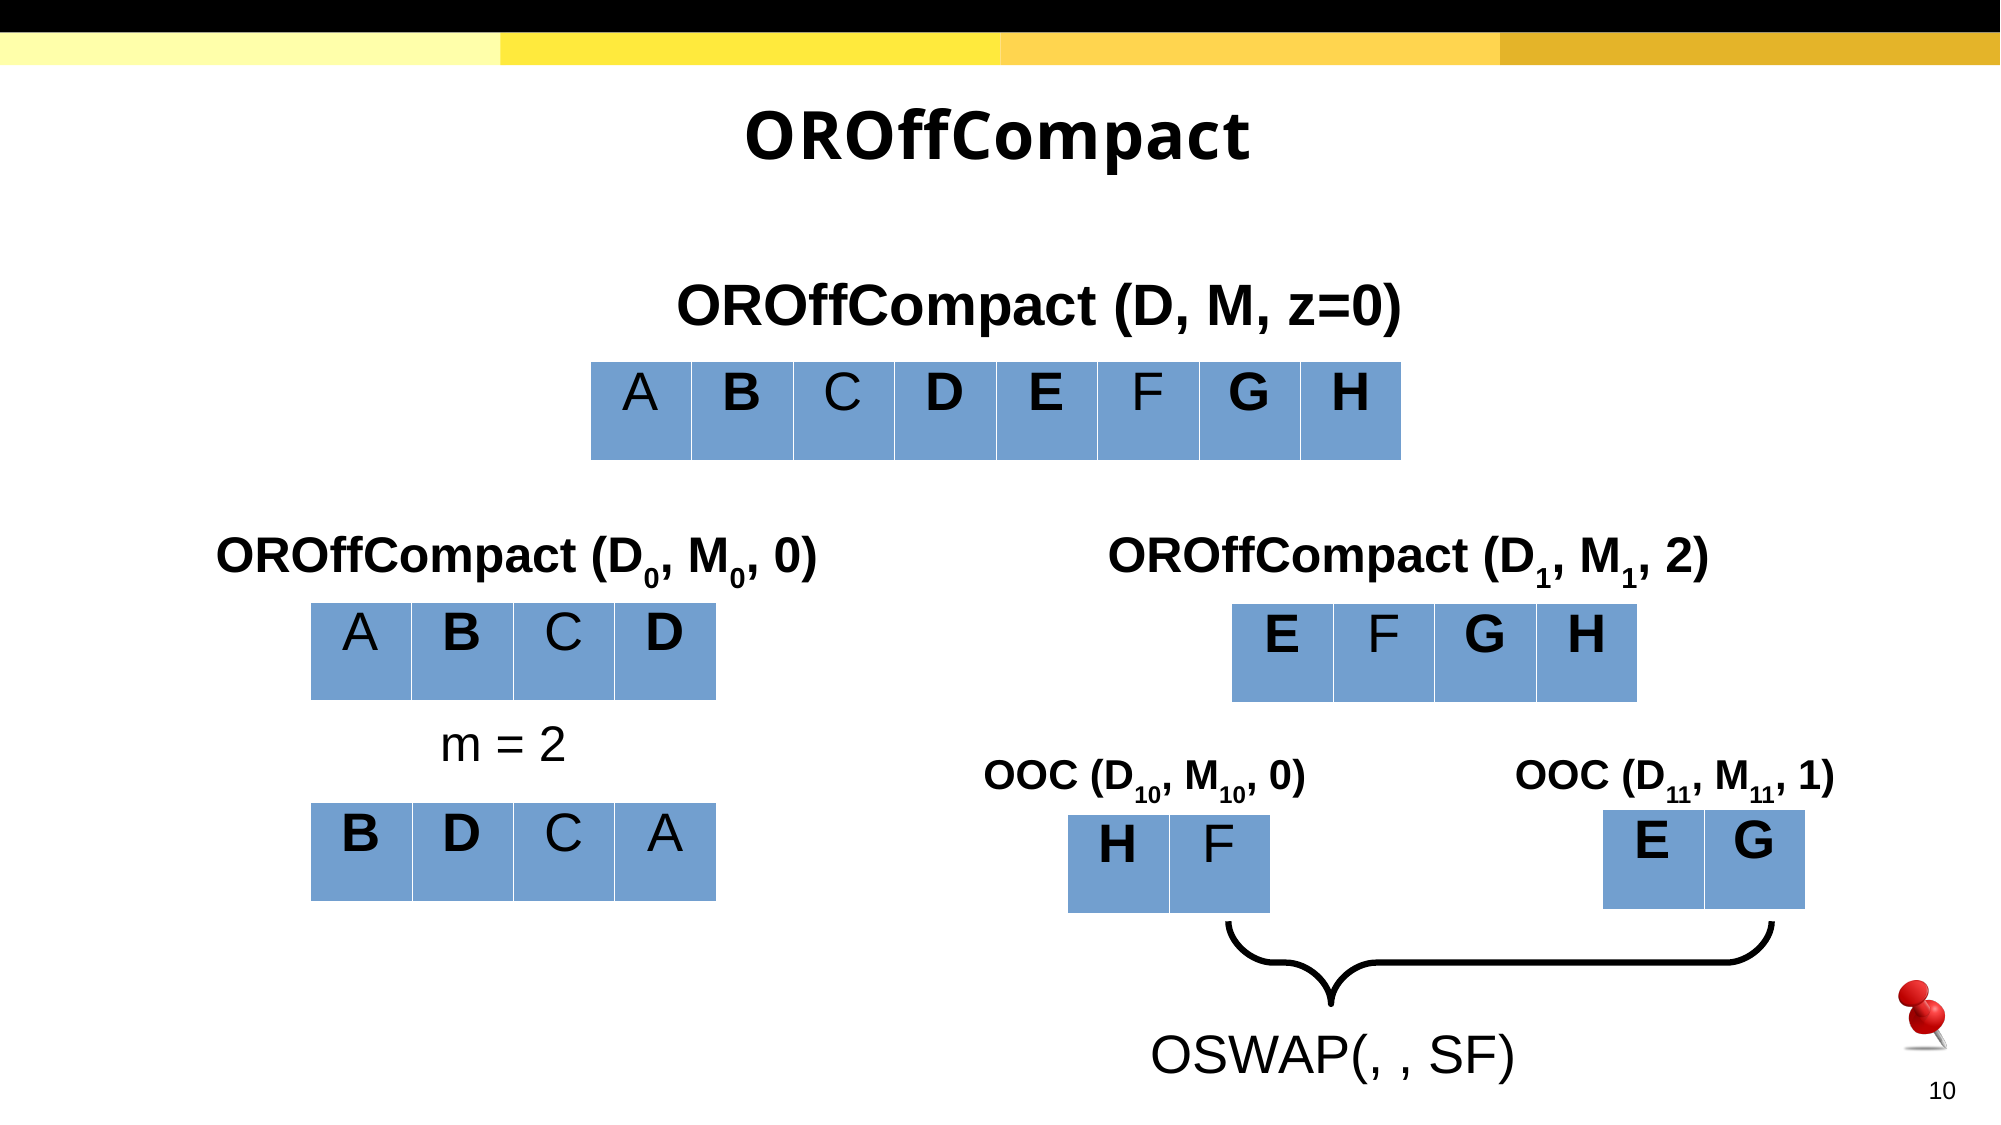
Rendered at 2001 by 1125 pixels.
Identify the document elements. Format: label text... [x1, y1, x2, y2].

table_header G [1435, 604, 1536, 702]
table_header B [412, 603, 513, 700]
table_header H [1068, 816, 1169, 913]
picture [1889, 980, 1961, 1052]
text_box m = 2 [425, 708, 582, 780]
text_box OOC (D10, M10, 0) [968, 744, 1322, 816]
table_header F [1334, 604, 1434, 702]
table_header F [1170, 816, 1270, 913]
table_header B [692, 362, 793, 460]
table_header B [311, 803, 412, 901]
table_header C [514, 803, 614, 901]
table_header D [895, 362, 996, 460]
table_header F [1098, 362, 1199, 460]
table_header E [1603, 816, 1704, 909]
table_header C [514, 603, 614, 700]
table_header H [1301, 362, 1401, 460]
title OROffCompact [48, 65, 1947, 213]
table_header G [1200, 362, 1300, 460]
text_box OOC (D11, M11, 1) [1500, 744, 1852, 816]
text_box OROffCompact (D, M, z=0) [661, 265, 1419, 346]
table_header A [615, 803, 716, 901]
table_header A [311, 603, 411, 700]
table_header E [1232, 604, 1333, 702]
table_header G [1705, 816, 1805, 909]
table_header E [997, 362, 1097, 460]
table_header H [1537, 604, 1637, 702]
text_box OROffCompact (D0, M0, 0) [200, 519, 834, 603]
table_header C [794, 362, 894, 460]
table_header D [615, 603, 716, 700]
text_box OSWAP(, , SF) [1135, 1017, 1533, 1093]
text_box OROffCompact (D1, M1, 2) [1092, 519, 1726, 603]
table_header A [591, 362, 691, 460]
text_box 10 [1913, 1069, 1972, 1113]
table_header D [413, 803, 513, 901]
